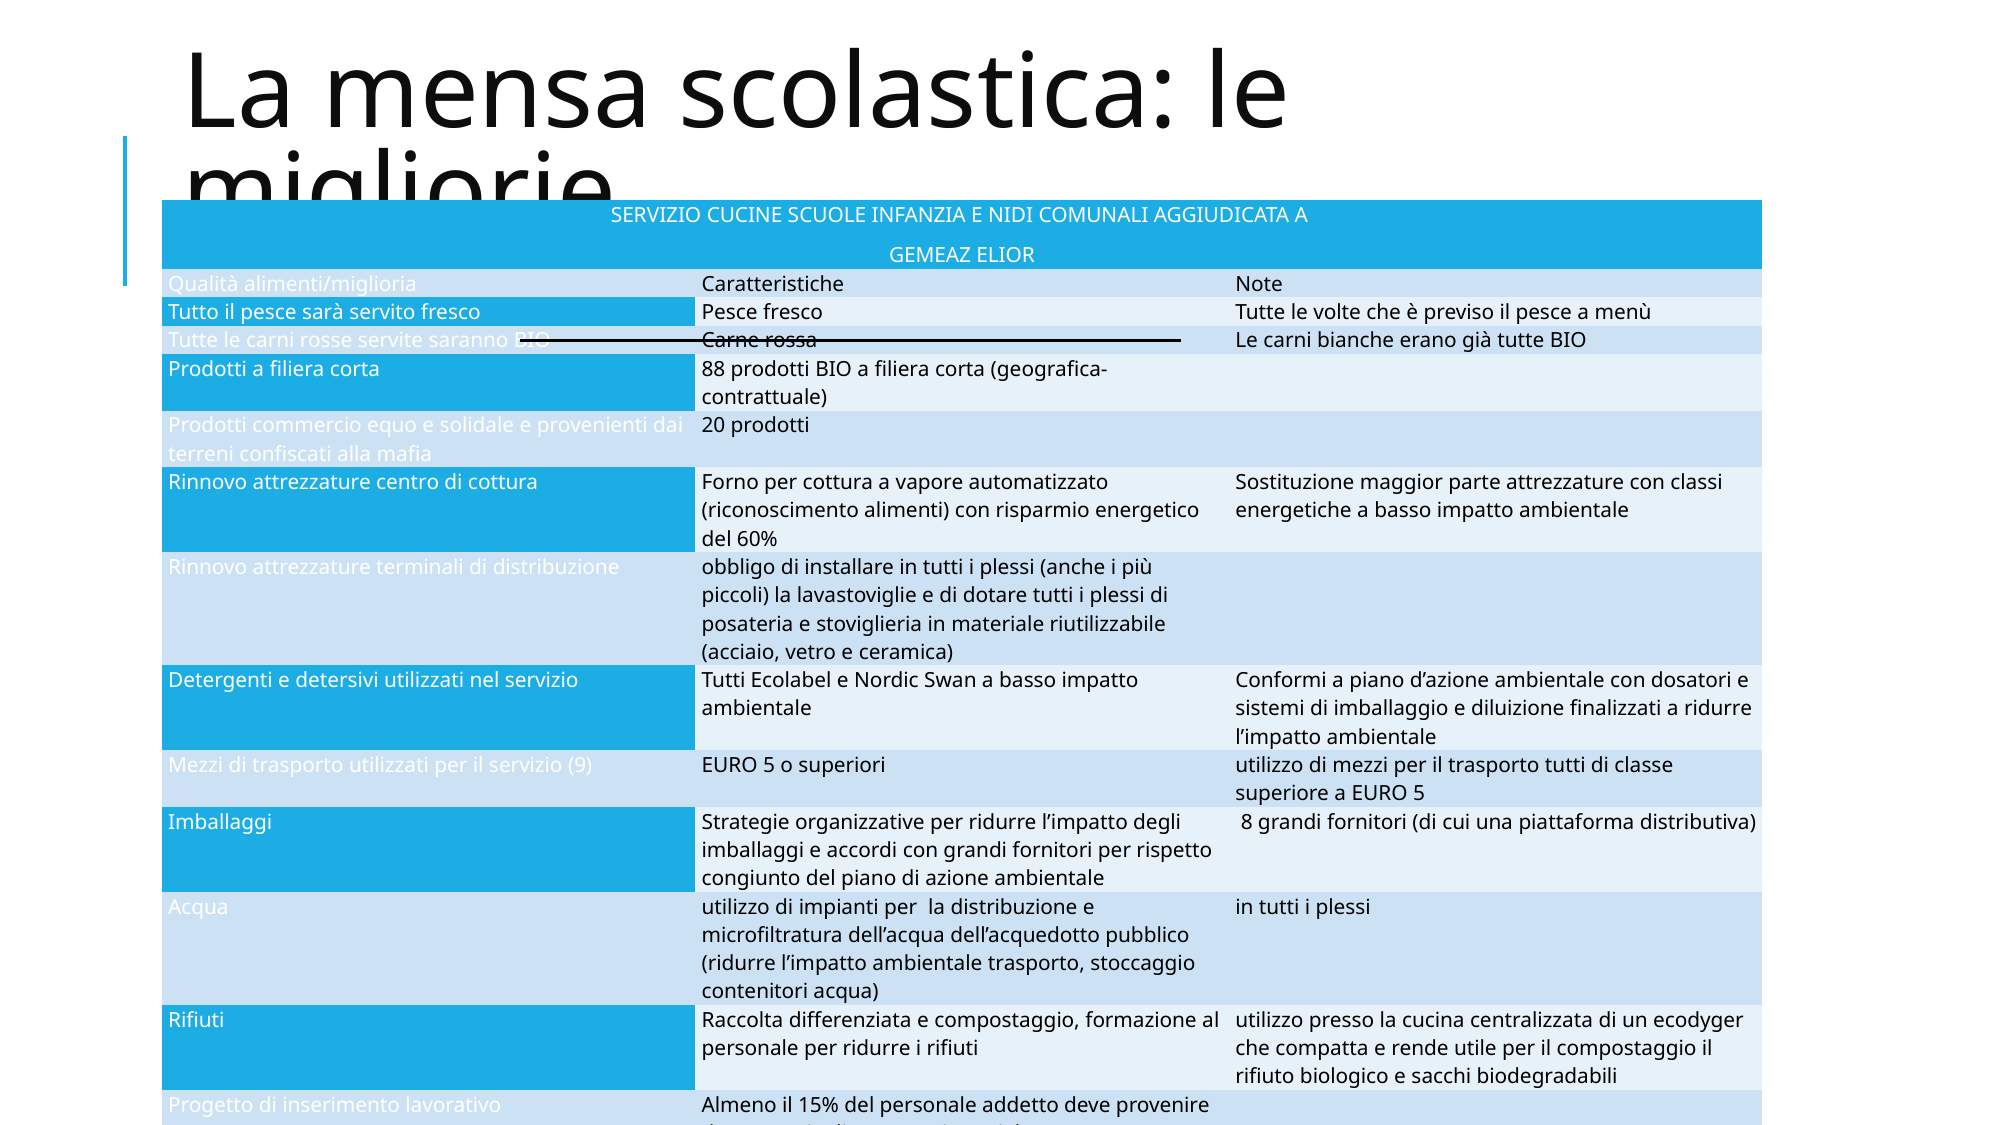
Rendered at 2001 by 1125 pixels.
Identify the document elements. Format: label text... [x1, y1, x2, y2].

table_cell Mezzi di trasporto utilizzati per il servizio (9) [162, 750, 695, 807]
table_cell Almeno il 15% del personale addetto deve provenire da categorie di svantaggio sociale [695, 1090, 1229, 1125]
table_cell Conformi a piano d’azione ambientale con dosatori e sistemi di imballaggio e diluizione finalizzati a ridurre l’impatto ambientale [1229, 665, 1762, 750]
table_cell Sostituzione maggior parte attrezzature con classi energetiche a basso impatto ambientale [1229, 467, 1762, 552]
table_cell 20 prodotti [695, 411, 1229, 467]
table_cell EURO 5 o superiori [695, 750, 1229, 807]
table_cell Acqua [162, 892, 695, 1005]
table_cell [1229, 411, 1762, 467]
table_cell [1229, 1090, 1762, 1125]
table_cell Progetto di inserimento lavorativo [162, 1090, 695, 1125]
table_cell Tutte le carni rosse servite saranno BIO [162, 326, 695, 354]
table_cell [1229, 354, 1762, 411]
table_cell Strategie organizzative per ridurre l’impatto degli imballaggi e accordi con grandi fornitori per rispetto congiunto del piano di azione ambientale [695, 807, 1229, 892]
table_cell utilizzo presso la cucina centralizzata di un ecodyger che compatta e rende utile per il compostaggio il rifiuto biologico e sacchi biodegradabili [1229, 1005, 1762, 1090]
table_cell Imballaggi [162, 807, 695, 892]
table_cell Detergenti e detersivi utilizzati nel servizio [162, 665, 695, 750]
table_cell Rinnovo attrezzature centro di cottura [162, 467, 695, 552]
table_cell utilizzo di mezzi per il trasporto tutti di classe superiore a EURO 5 [1229, 750, 1762, 807]
table_header SERVIZIO CUCINE SCUOLE INFANZIA E NIDI COMUNALI AGGIUDICATA A GEMEAZ ELIOR [162, 200, 1762, 269]
table_cell utilizzo di impianti per la distribuzione e microfiltratura dell’acqua dell’acquedotto pubblico (ridurre l’impatto ambientale trasporto, stoccaggio contenitori acqua) [695, 892, 1229, 1005]
table_cell Carne rossa [695, 326, 1229, 354]
table_cell Caratteristiche [695, 269, 1229, 297]
table_cell Forno per cottura a vapore automatizzato (riconoscimento alimenti) con risparmio energetico del 60% [695, 467, 1229, 552]
table_cell Pesce fresco [695, 297, 1229, 326]
table_cell Qualità alimenti/miglioria [162, 269, 695, 297]
table_cell [1229, 552, 1762, 665]
table_cell Raccolta differenziata e compostaggio, formazione al personale per ridurre i rifiuti [695, 1005, 1229, 1090]
table_cell Rinnovo attrezzature terminali di distribuzione [162, 552, 695, 665]
table_cell Prodotti a filiera corta [162, 354, 695, 411]
table_cell in tutti i plessi [1229, 892, 1762, 1005]
table_cell Tutti Ecolabel e Nordic Swan a basso impatto ambientale [695, 665, 1229, 750]
title La mensa scolastica: le migliorie [168, 40, 1763, 287]
table_cell Tutto il pesce sarà servito fresco [162, 297, 695, 326]
table_cell Note [1229, 269, 1762, 297]
table_cell obbligo di installare in tutti i plessi (anche i più piccoli) la lavastoviglie e di dotare tutti i plessi di posateria e stoviglieria in materiale riutilizzabile (acciaio, vetro e ceramica) [695, 552, 1229, 665]
table_cell Tutte le volte che è previso il pesce a menù [1229, 297, 1762, 326]
table_cell Prodotti commercio equo e solidale e provenienti dai terreni confiscati alla mafia [162, 411, 695, 467]
table_cell 88 prodotti BIO a filiera corta (geografica-contrattuale) [695, 354, 1229, 411]
table_cell 8 grandi fornitori (di cui una piattaforma distributiva) [1229, 807, 1762, 892]
table_cell Rifiuti [162, 1005, 695, 1090]
table_cell Le carni bianche erano già tutte BIO [1229, 326, 1762, 354]
